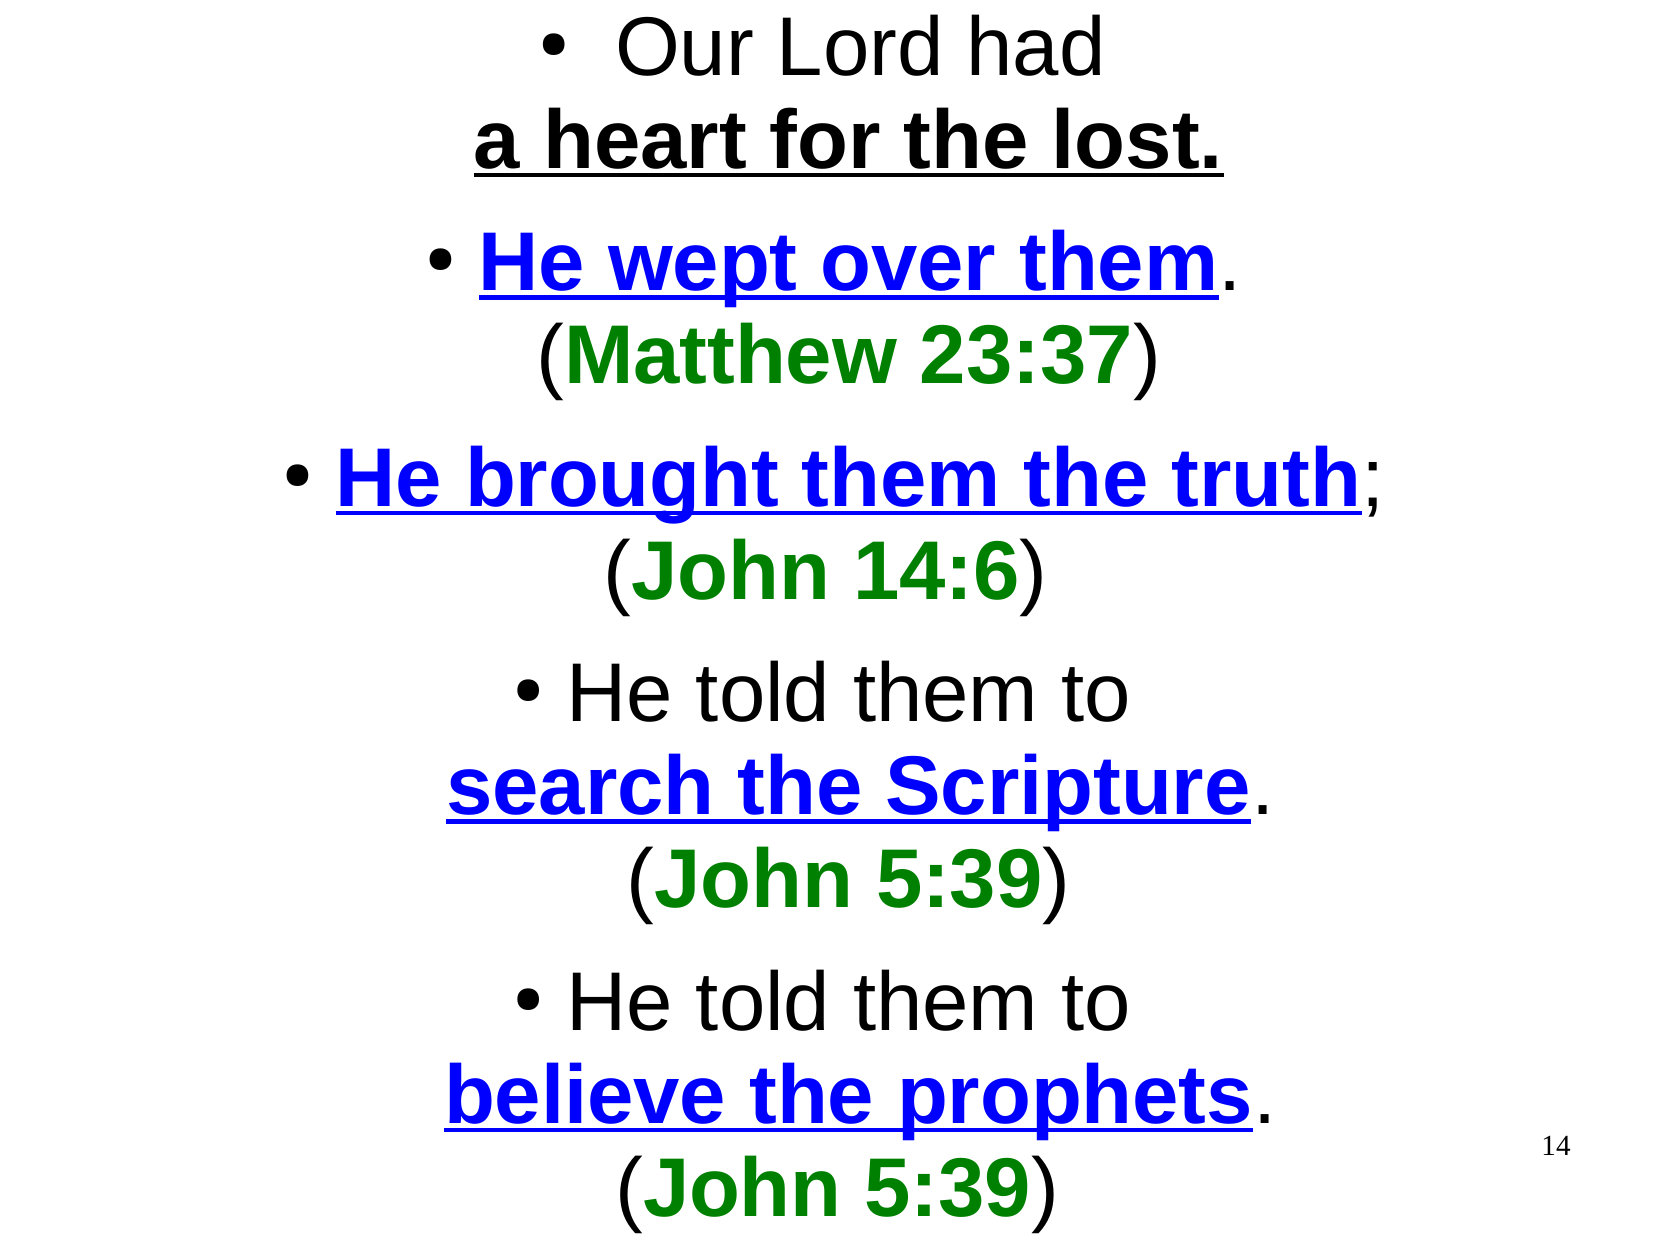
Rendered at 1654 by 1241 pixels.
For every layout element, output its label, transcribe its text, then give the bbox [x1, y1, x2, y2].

list Our Lord had a heart for the lost. He wept over them. (Matthew 23:37) He brought them the truth; (John 14:6) He told them to search the Scripture. (John 5:39) He told them to believe the prophets. (John 5:39) [0, 0, 1651, 1238]
